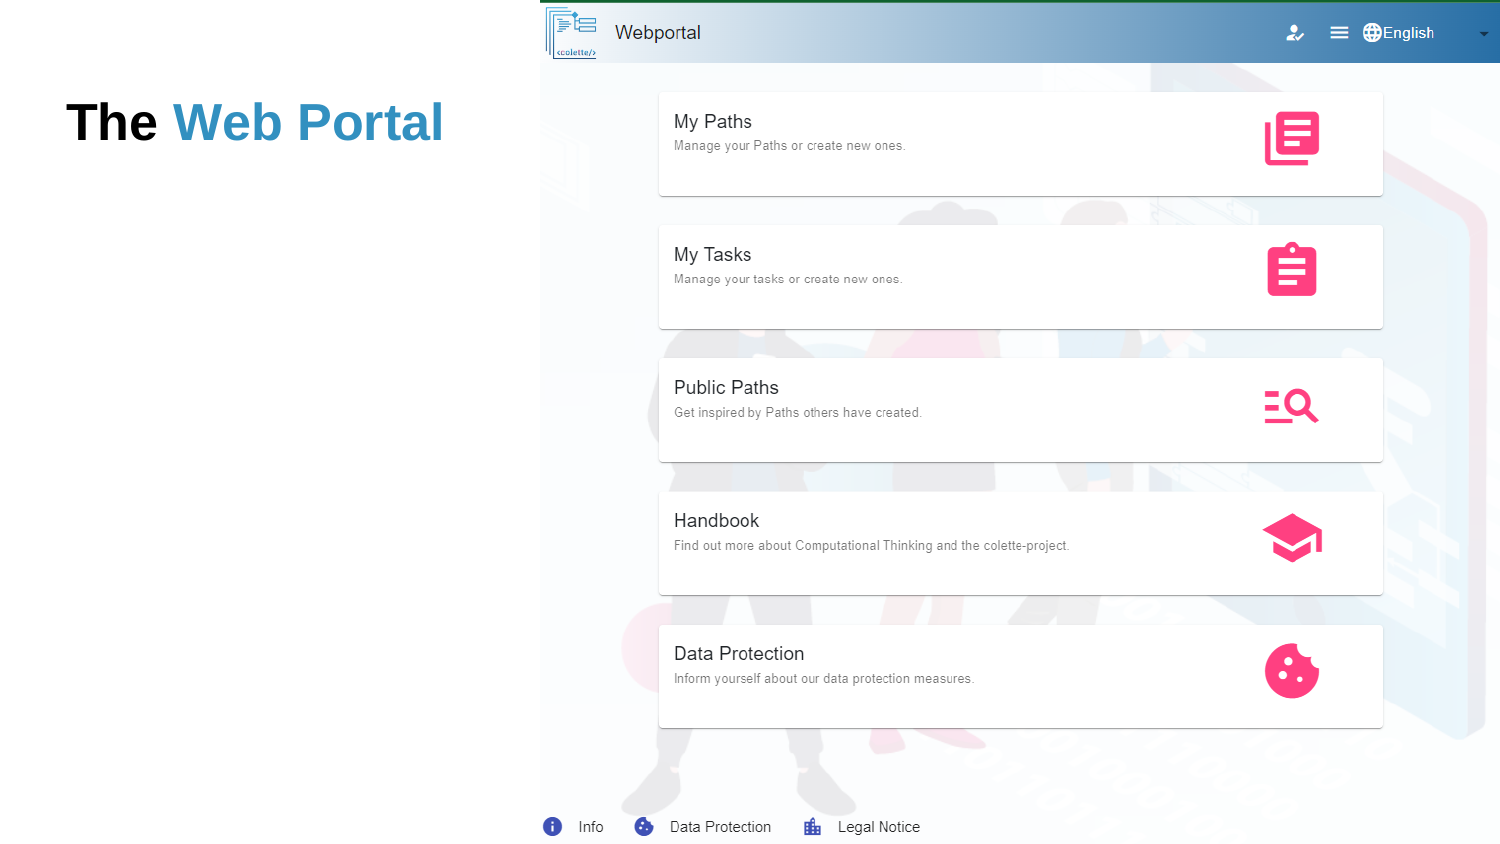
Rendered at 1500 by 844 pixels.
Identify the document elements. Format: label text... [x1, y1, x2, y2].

picture [540, 0, 1500, 844]
title The Web Portal [51, 72, 1449, 167]
